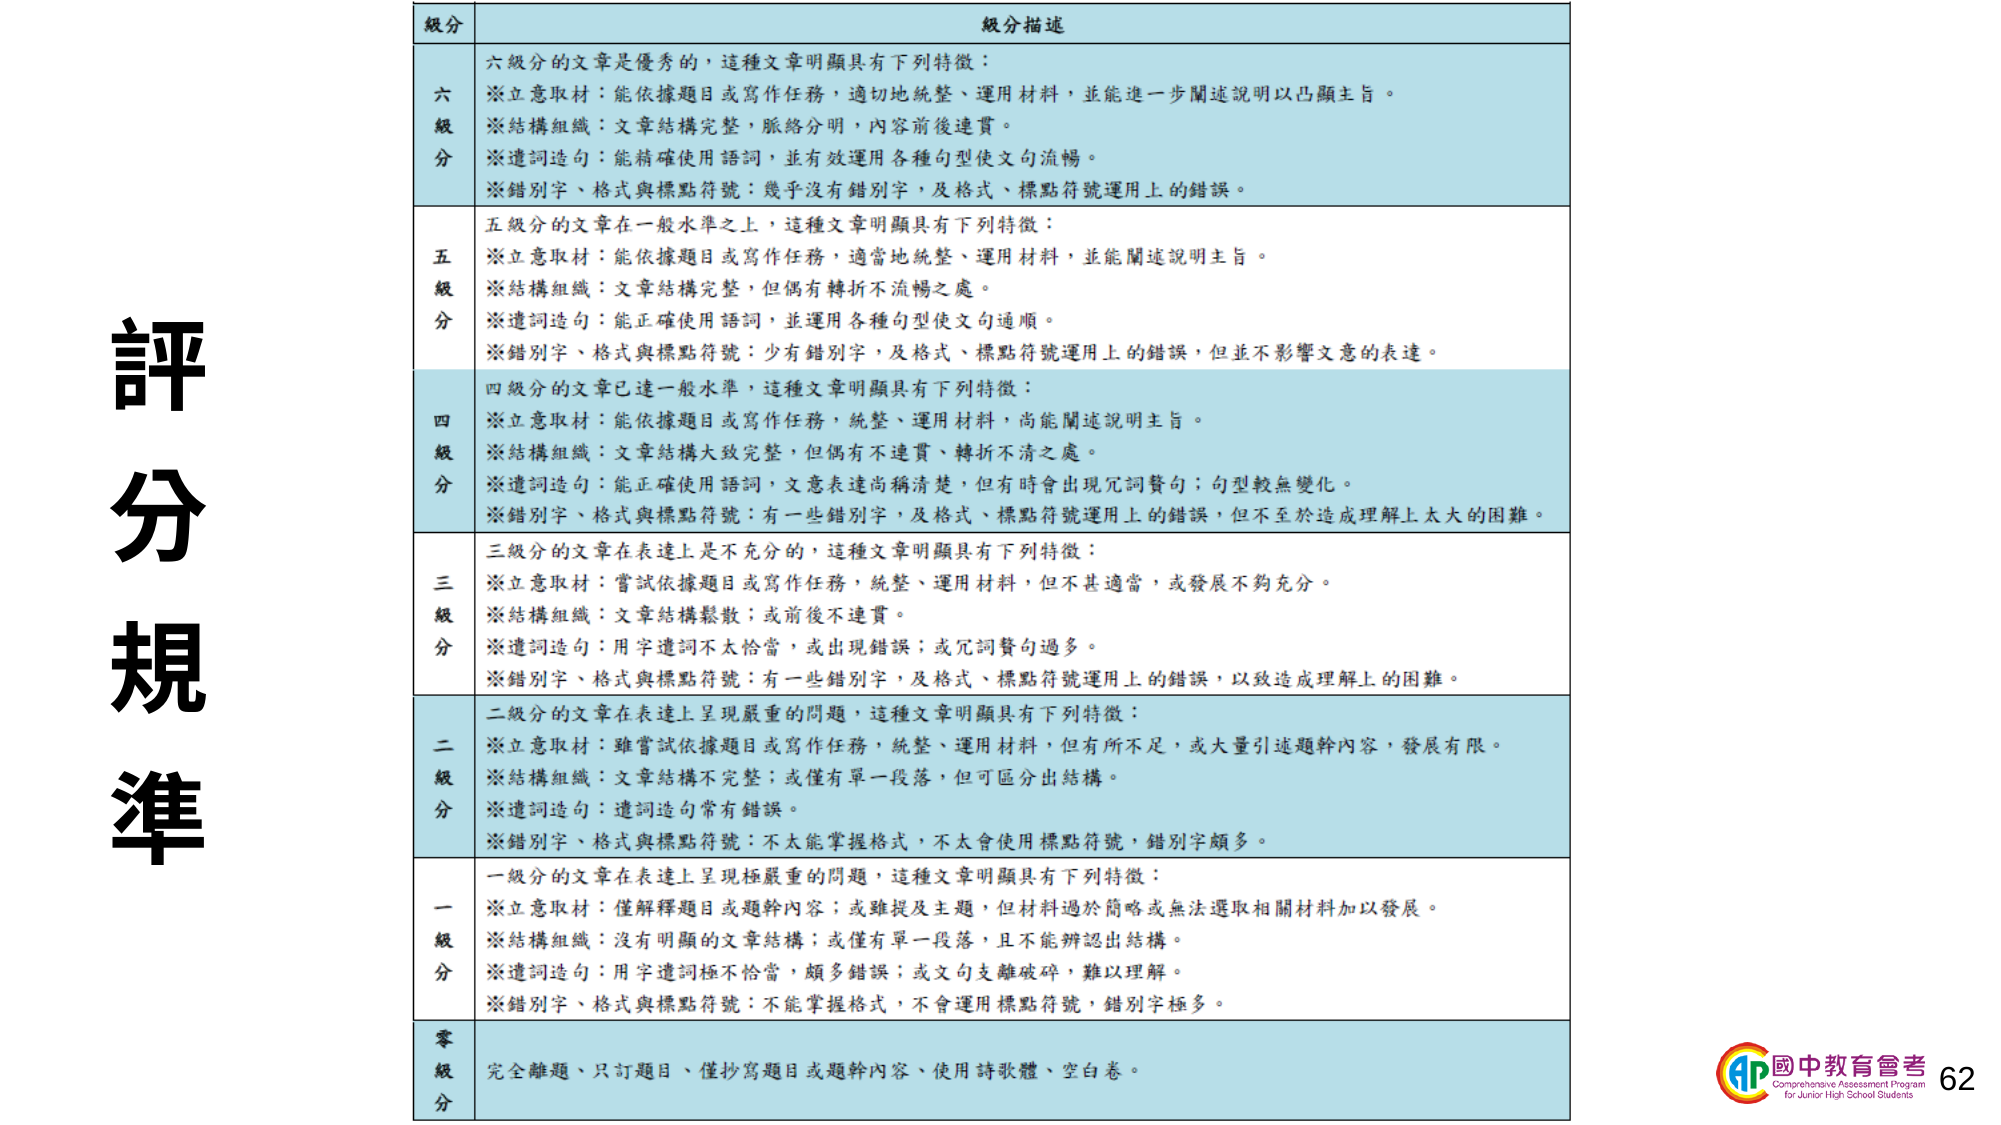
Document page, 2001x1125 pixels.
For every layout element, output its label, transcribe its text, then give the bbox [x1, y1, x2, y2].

picture [409, 0, 1575, 1125]
text_box 62 [1923, 1047, 2000, 1108]
text_box 評 分 規 準 [64, 95, 246, 1084]
